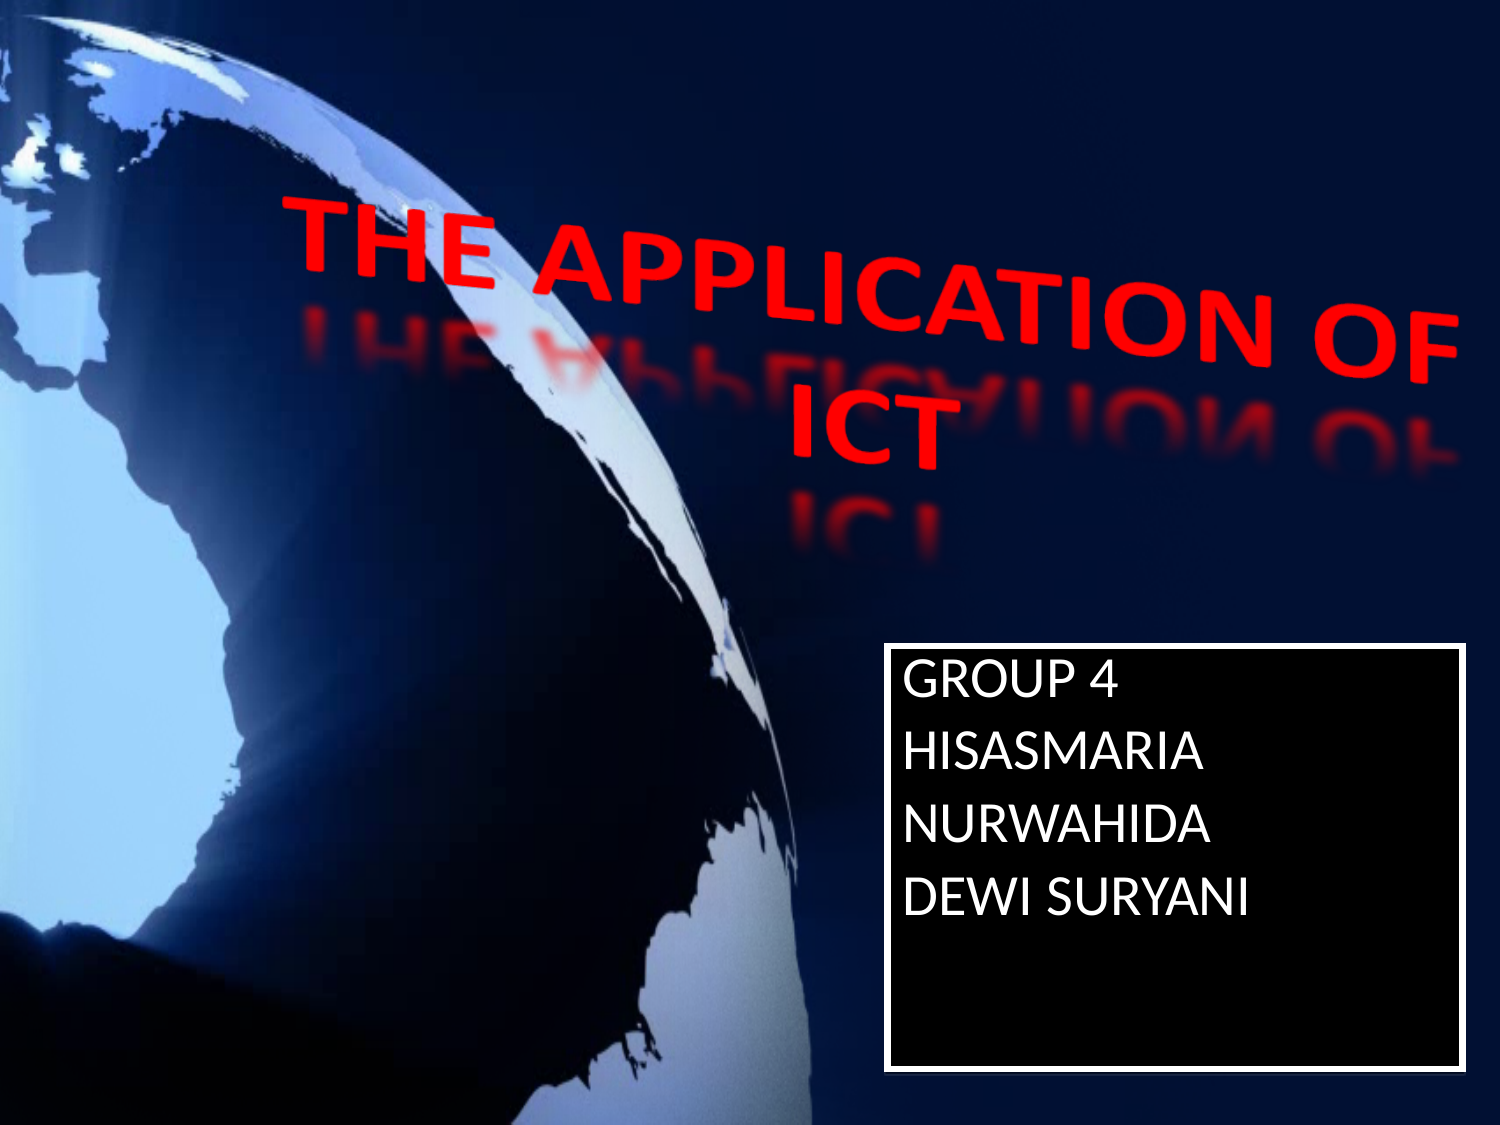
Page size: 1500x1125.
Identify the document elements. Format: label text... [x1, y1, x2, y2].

text_box GROUP 4 HISASMARIA NURWAHIDA DEWI SURYANI [887, 645, 1463, 1069]
picture [0, 0, 1500, 1125]
